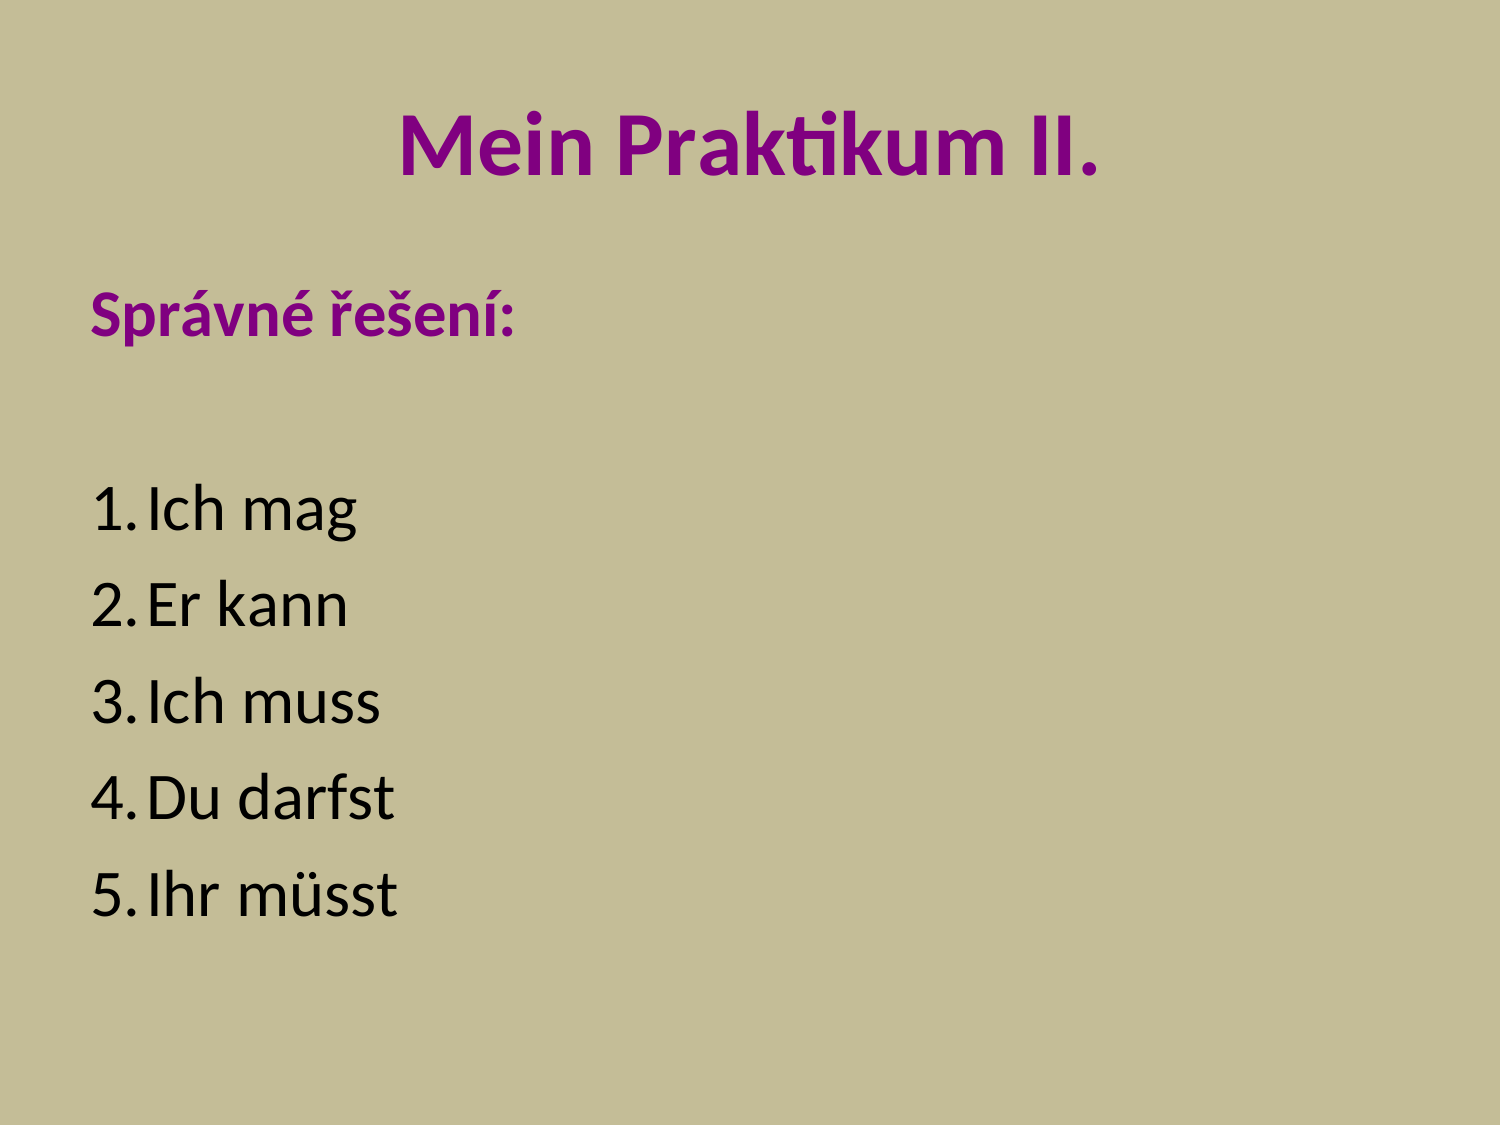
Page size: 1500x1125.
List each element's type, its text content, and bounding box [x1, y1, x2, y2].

list Správné řešení: Ich mag Er kann Ich muss Du darfst Ihr müsst [75, 262, 1426, 1006]
title Mein Praktikum II. [75, 45, 1426, 233]
